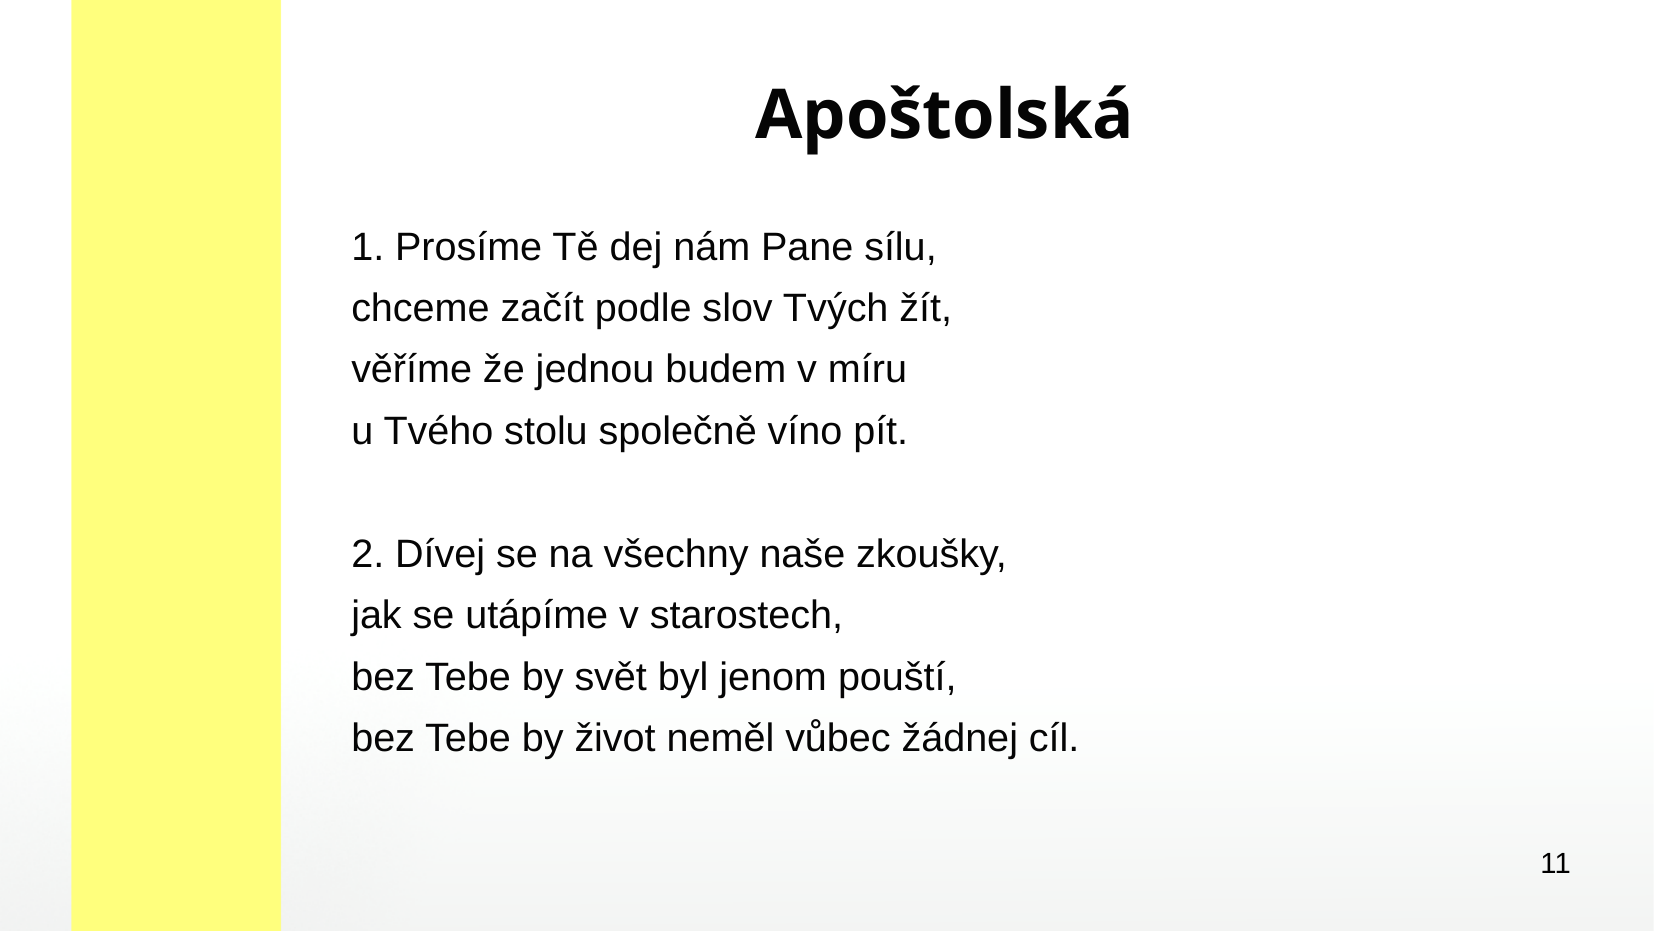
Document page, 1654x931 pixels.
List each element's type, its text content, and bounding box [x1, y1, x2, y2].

title Apoštolská [295, 35, 1595, 189]
list 1. Prosíme Tě dej nám Pane sílu, chceme začít podle slov Tvých žít, věříme že jednou budem v míru u Tvého stolu společně víno pít. 2. Dívej se na všechny naše zkoušky, jak se utápíme v starostech, bez Tebe by svět byl jenom pouští, bez Tebe by život neměl vůbec žádnej cíl. [295, 224, 1595, 764]
picture [0, 0, 1654, 931]
